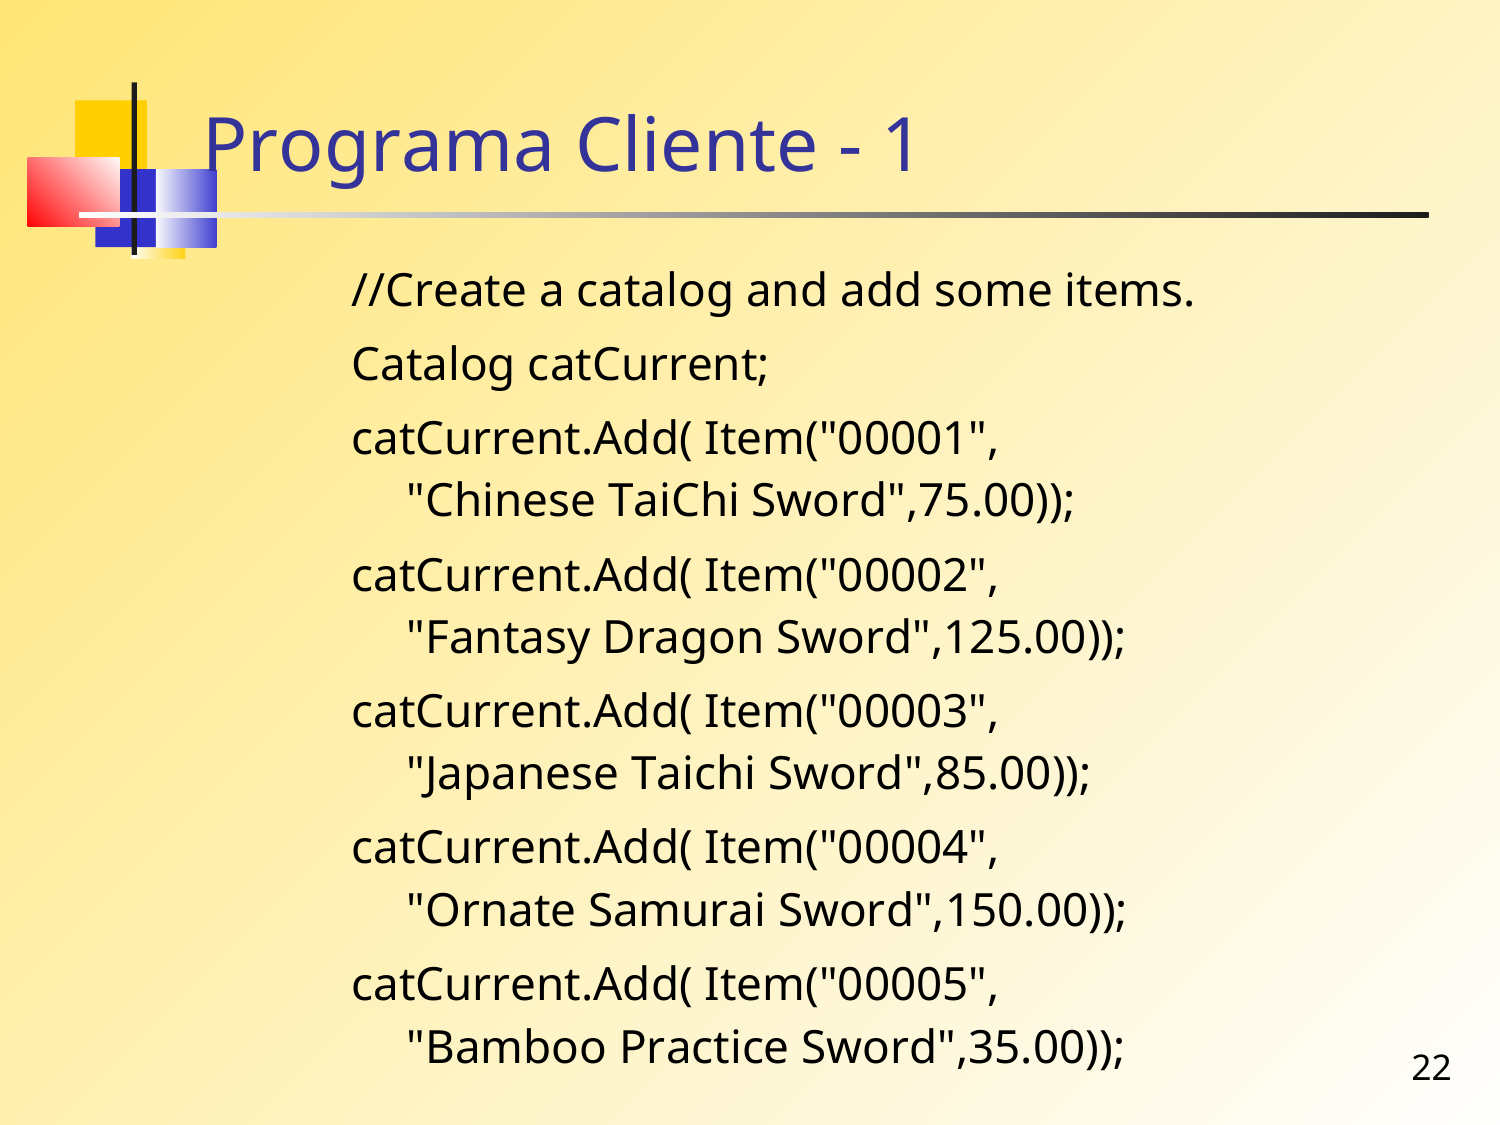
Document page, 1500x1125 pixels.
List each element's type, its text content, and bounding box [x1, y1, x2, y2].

list //Create a catalog and add some items. Catalog catCurrent; catCurrent.Add( Item("00001", "Chinese TaiChi Sword",75.00)); catCurrent.Add( Item("00002", "Fantasy Dragon Sword",125.00)); catCurrent.Add( Item("00003", "Japanese Taichi Sword",85.00)); catCurrent.Add( Item("00004", "Ornate Samurai Sword",150.00)); catCurrent.Add( Item("00005", "Bamboo Practice Sword",35.00)); [312, 249, 1463, 1064]
title Programa Cliente - 1 [187, 37, 1466, 201]
